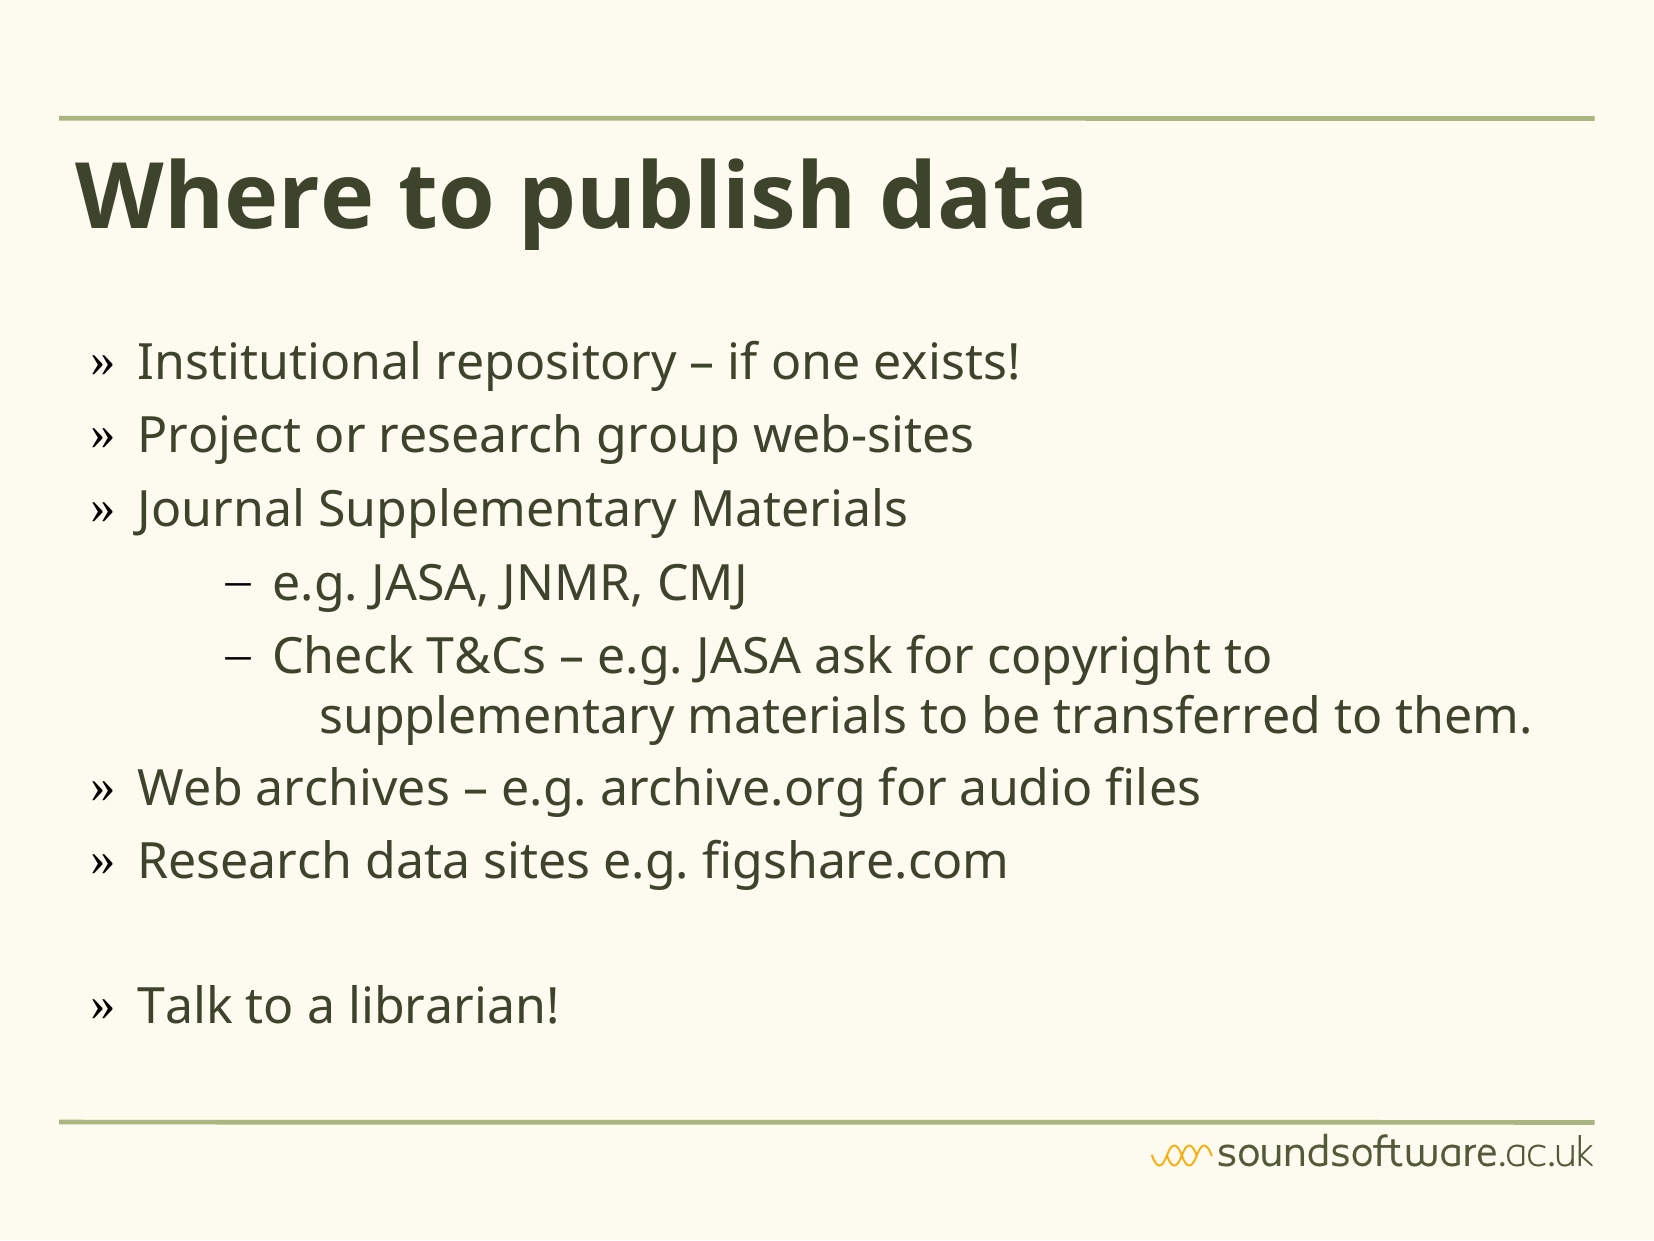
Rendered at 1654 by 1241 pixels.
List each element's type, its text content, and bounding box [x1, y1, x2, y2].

list Institutional repository – if one exists! Project or research group web-sites Journal Supplementary Materials e.g. JASA, JNMR, CMJ Check T&Cs – e.g. JASA ask for copyright to supplementary materials to be transferred to them. Web archives – e.g. archive.org for audio files Research data sites e.g. figshare.com Talk to a librarian! [59, 321, 1594, 1140]
title Where to publish data [59, 109, 1594, 274]
picture [1151, 1140, 1593, 1167]
